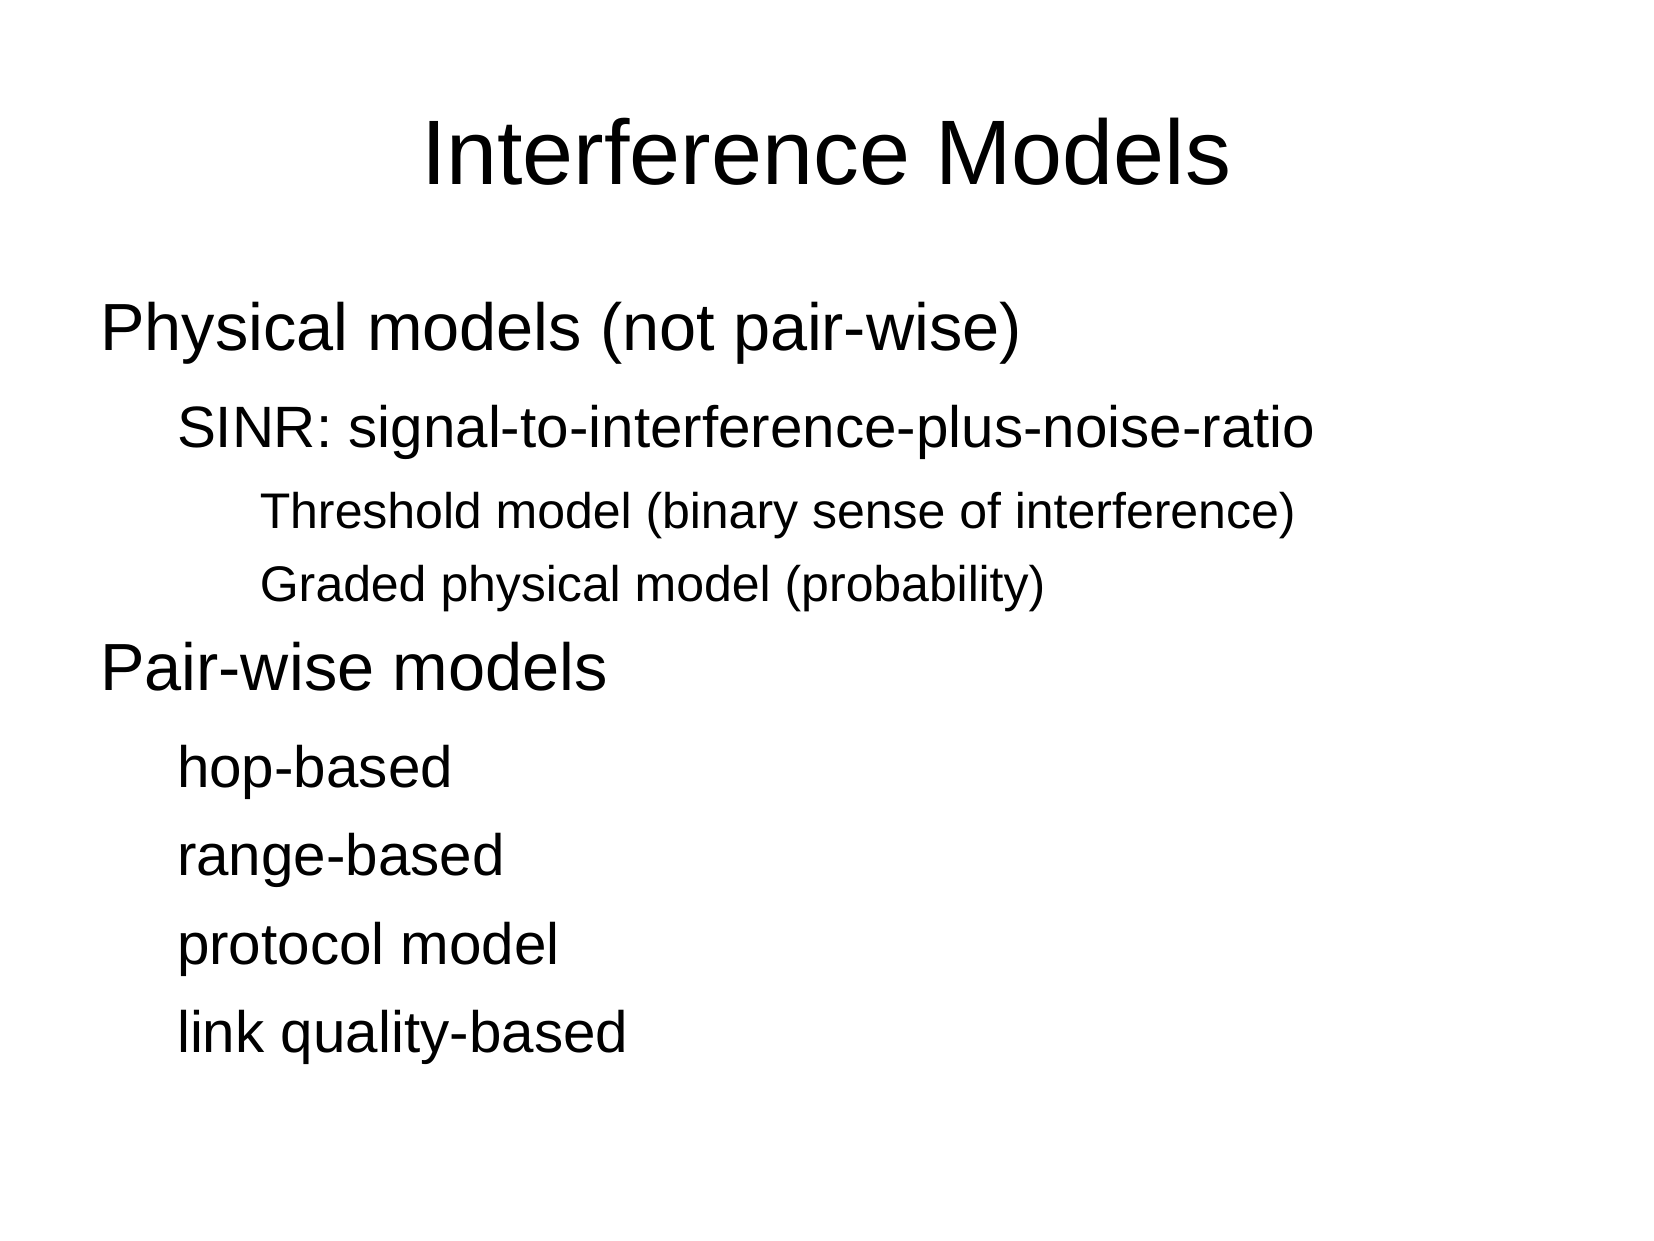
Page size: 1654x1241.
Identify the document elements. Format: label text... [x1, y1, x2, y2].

title Interference Models [82, 49, 1571, 257]
list Physical models (not pair-wise) SINR: signal-to-interference-plus-noise-ratio Threshold model (binary sense of interference) Graded physical model (probability) Pair-wise models hop-based range-based protocol model link quality-based [82, 290, 1571, 1094]
